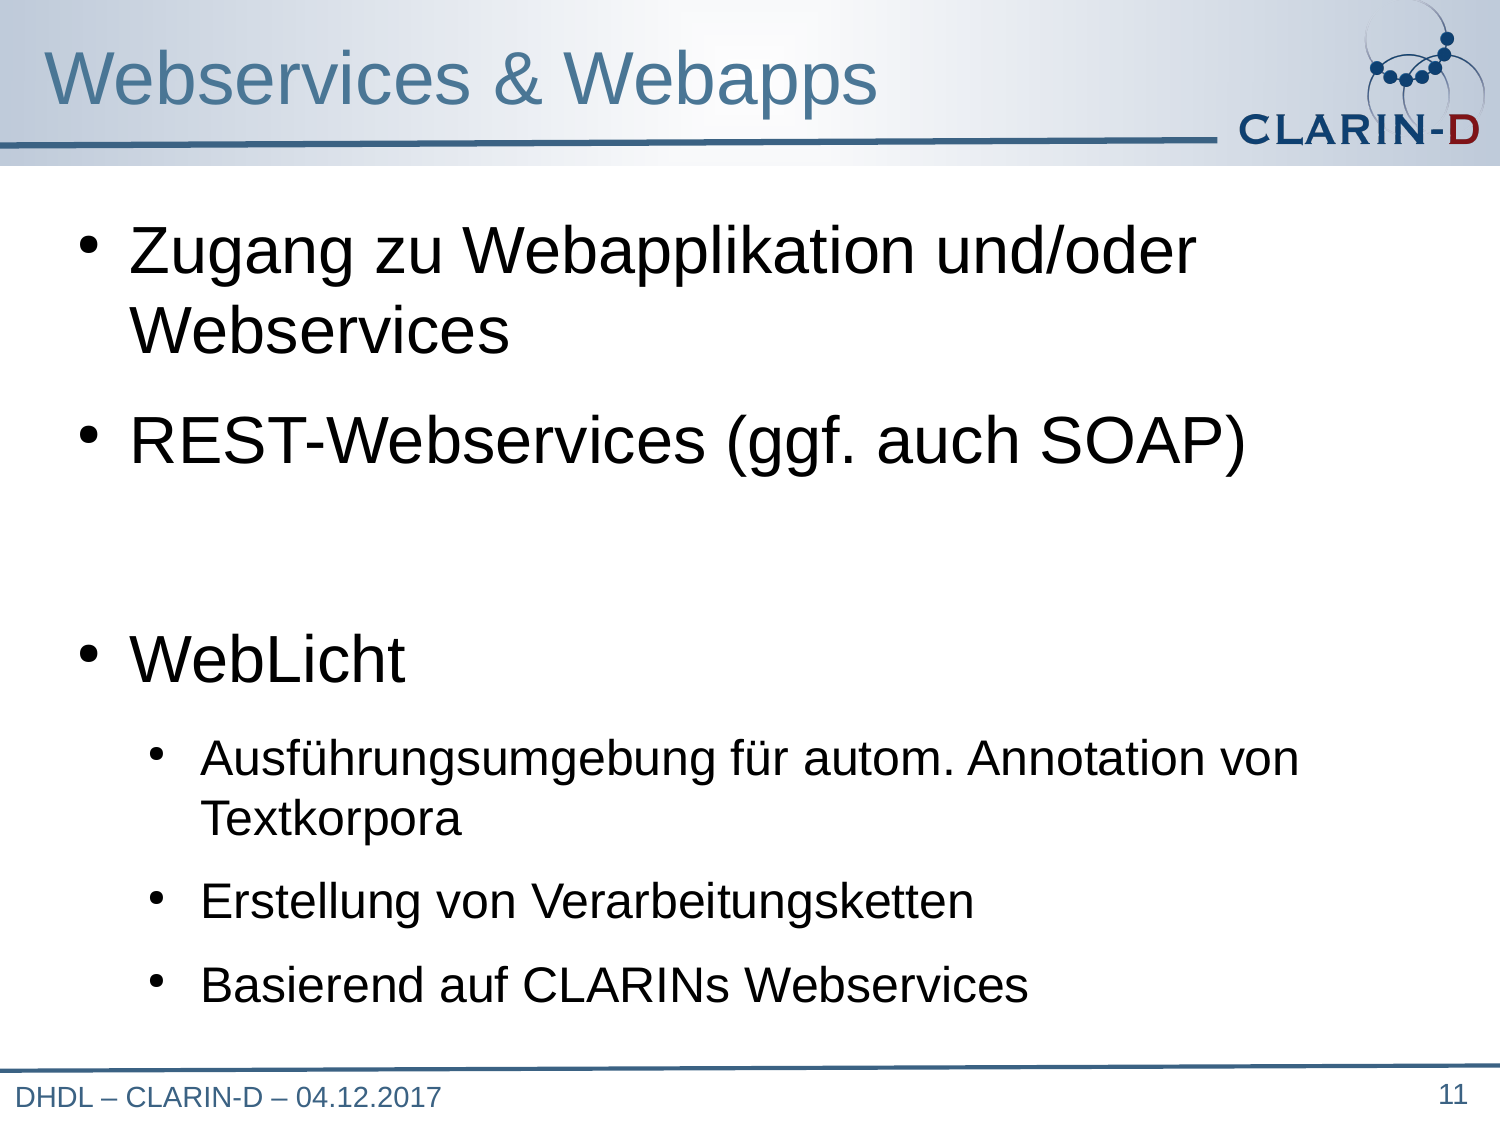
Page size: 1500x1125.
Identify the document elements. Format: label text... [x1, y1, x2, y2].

list Zugang zu Webapplikation und/oder Webservices REST-Webservices (ggf. auch SOAP) WebLicht Ausführungsumgebung für autom. Annotation von Textkorpora Erstellung von Verarbeitungsketten Basierend auf CLARINs Webservices [59, 206, 1447, 1034]
text_box Webservices & Webapps [29, 29, 1182, 129]
picture [0, 0, 1500, 166]
text_box <number> [1423, 1067, 1500, 1113]
